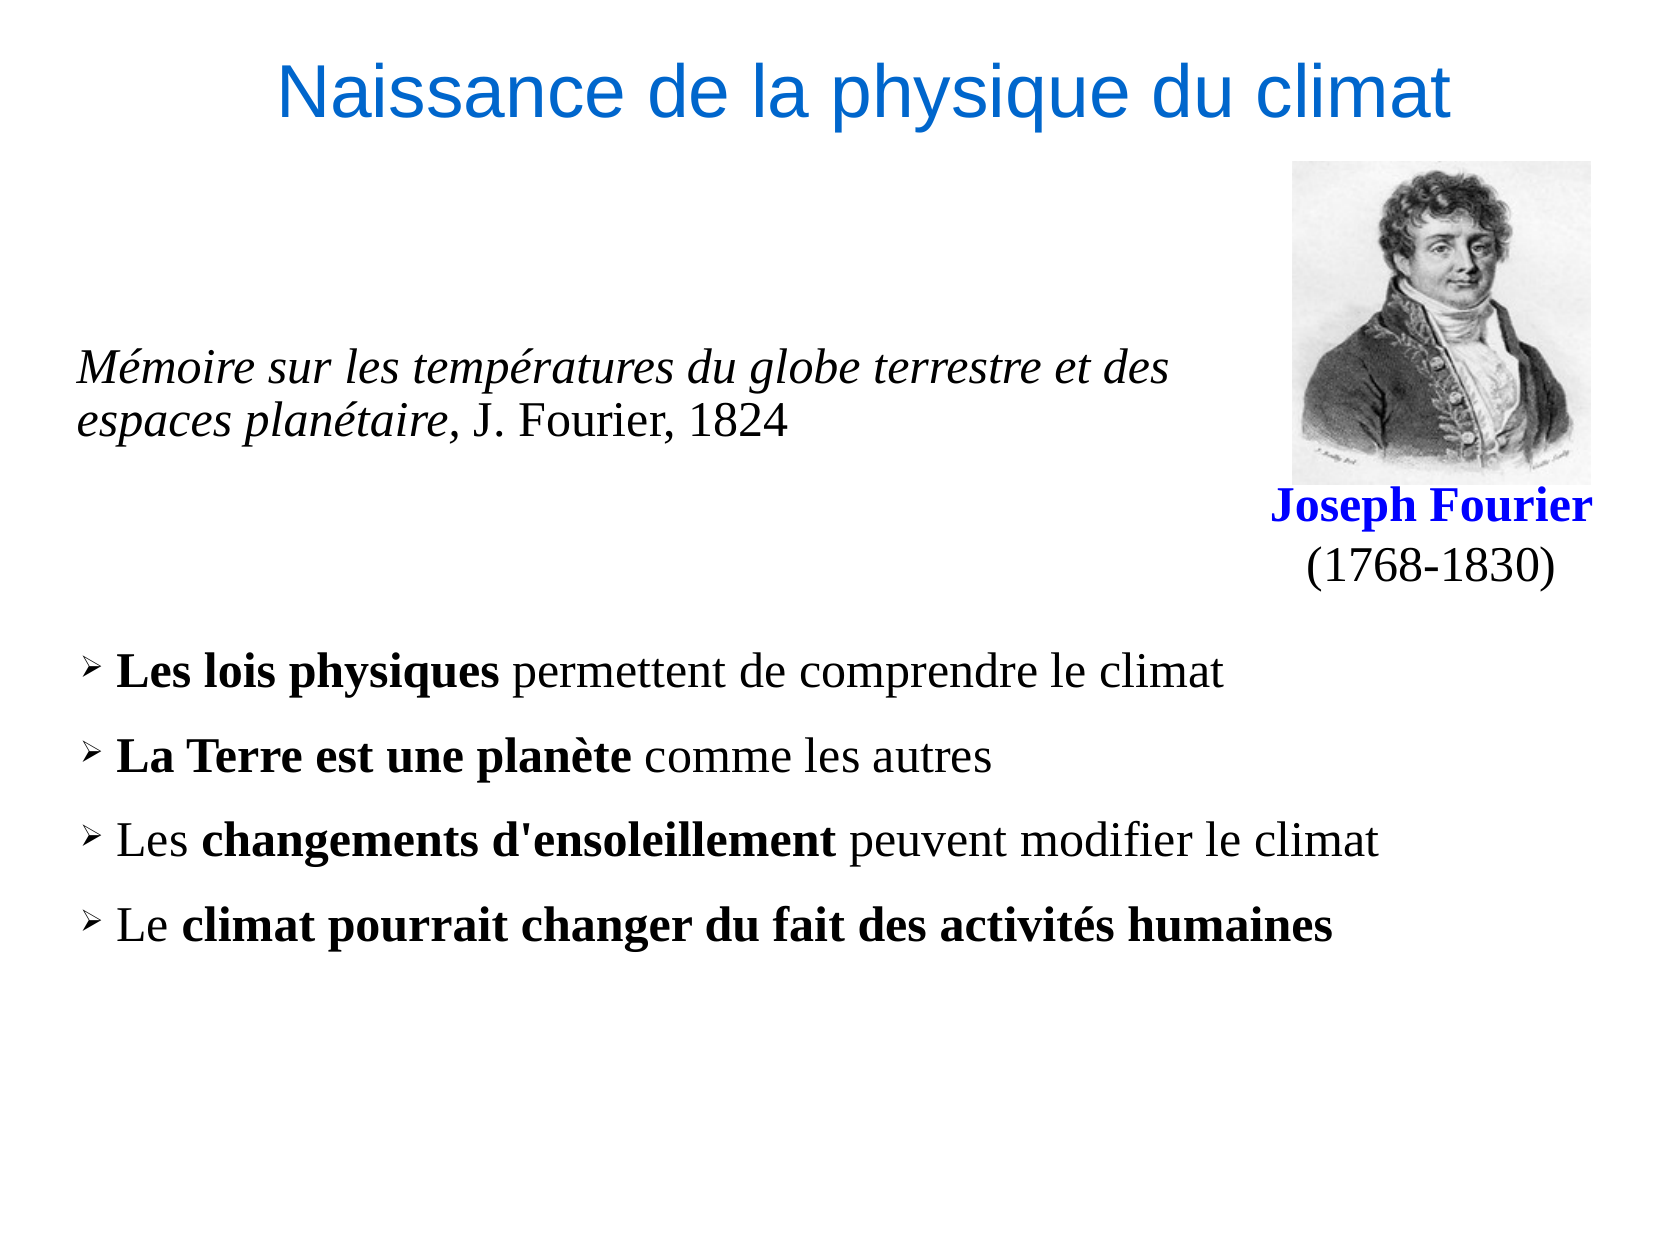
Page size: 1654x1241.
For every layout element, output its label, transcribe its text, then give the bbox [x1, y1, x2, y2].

title Naissance de la physique du climat [75, 42, 1654, 146]
text_box Mémoire sur les températures du globe terrestre et des espaces planétaire, J. Fourier, 1824 [63, 333, 1224, 1103]
text_box Les lois physiques permettent de comprendre le climat La Terre est une planète comme les autres Les changements d'ensoleillement peuvent modifier le climat Le climat pourrait changer du fait des activités humaines [65, 638, 1605, 998]
picture [1292, 161, 1591, 472]
text_box Joseph Fourier (1768-1830) [1243, 472, 1620, 619]
